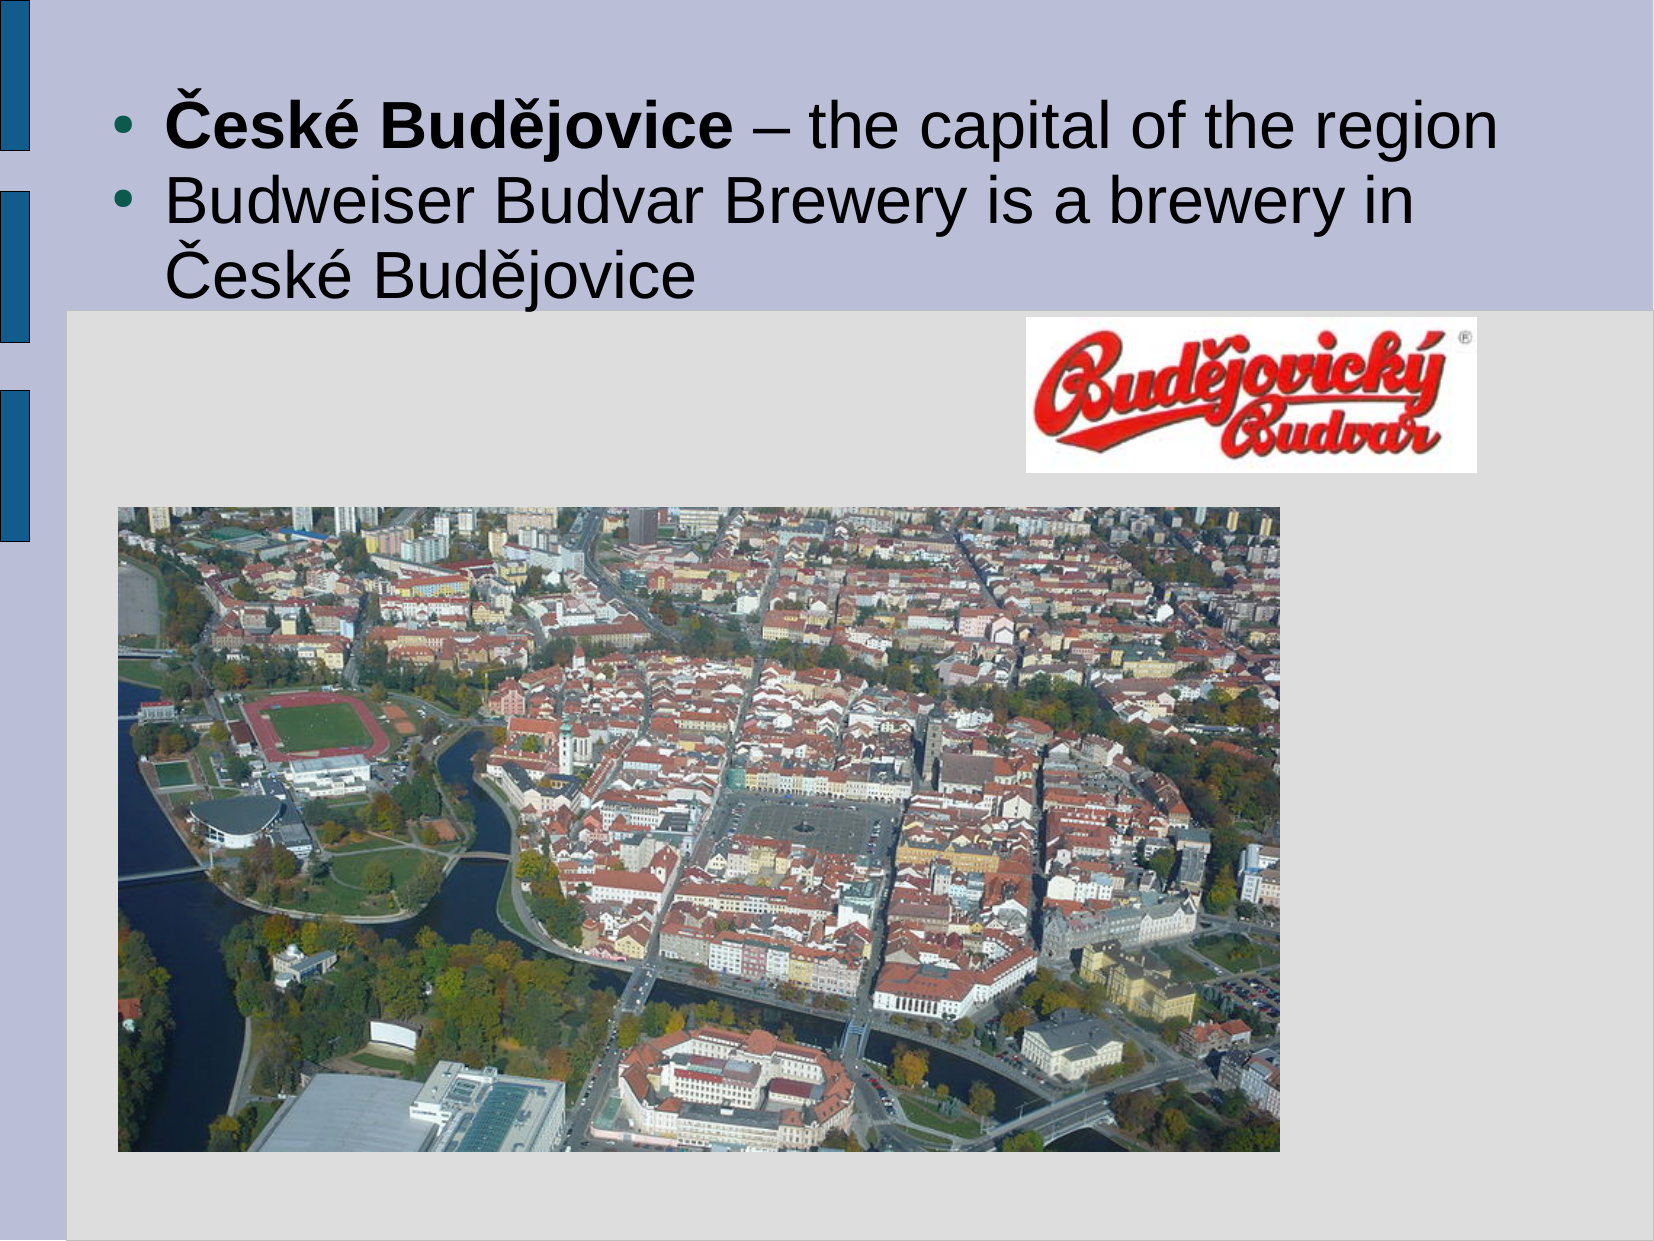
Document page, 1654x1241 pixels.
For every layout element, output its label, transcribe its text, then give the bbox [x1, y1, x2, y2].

list České Budějovice – the capital of the region Budweiser Budvar Brewery is a brewery in České Budějovice [93, 88, 1506, 856]
picture [1026, 317, 1477, 473]
picture [118, 507, 1280, 1152]
